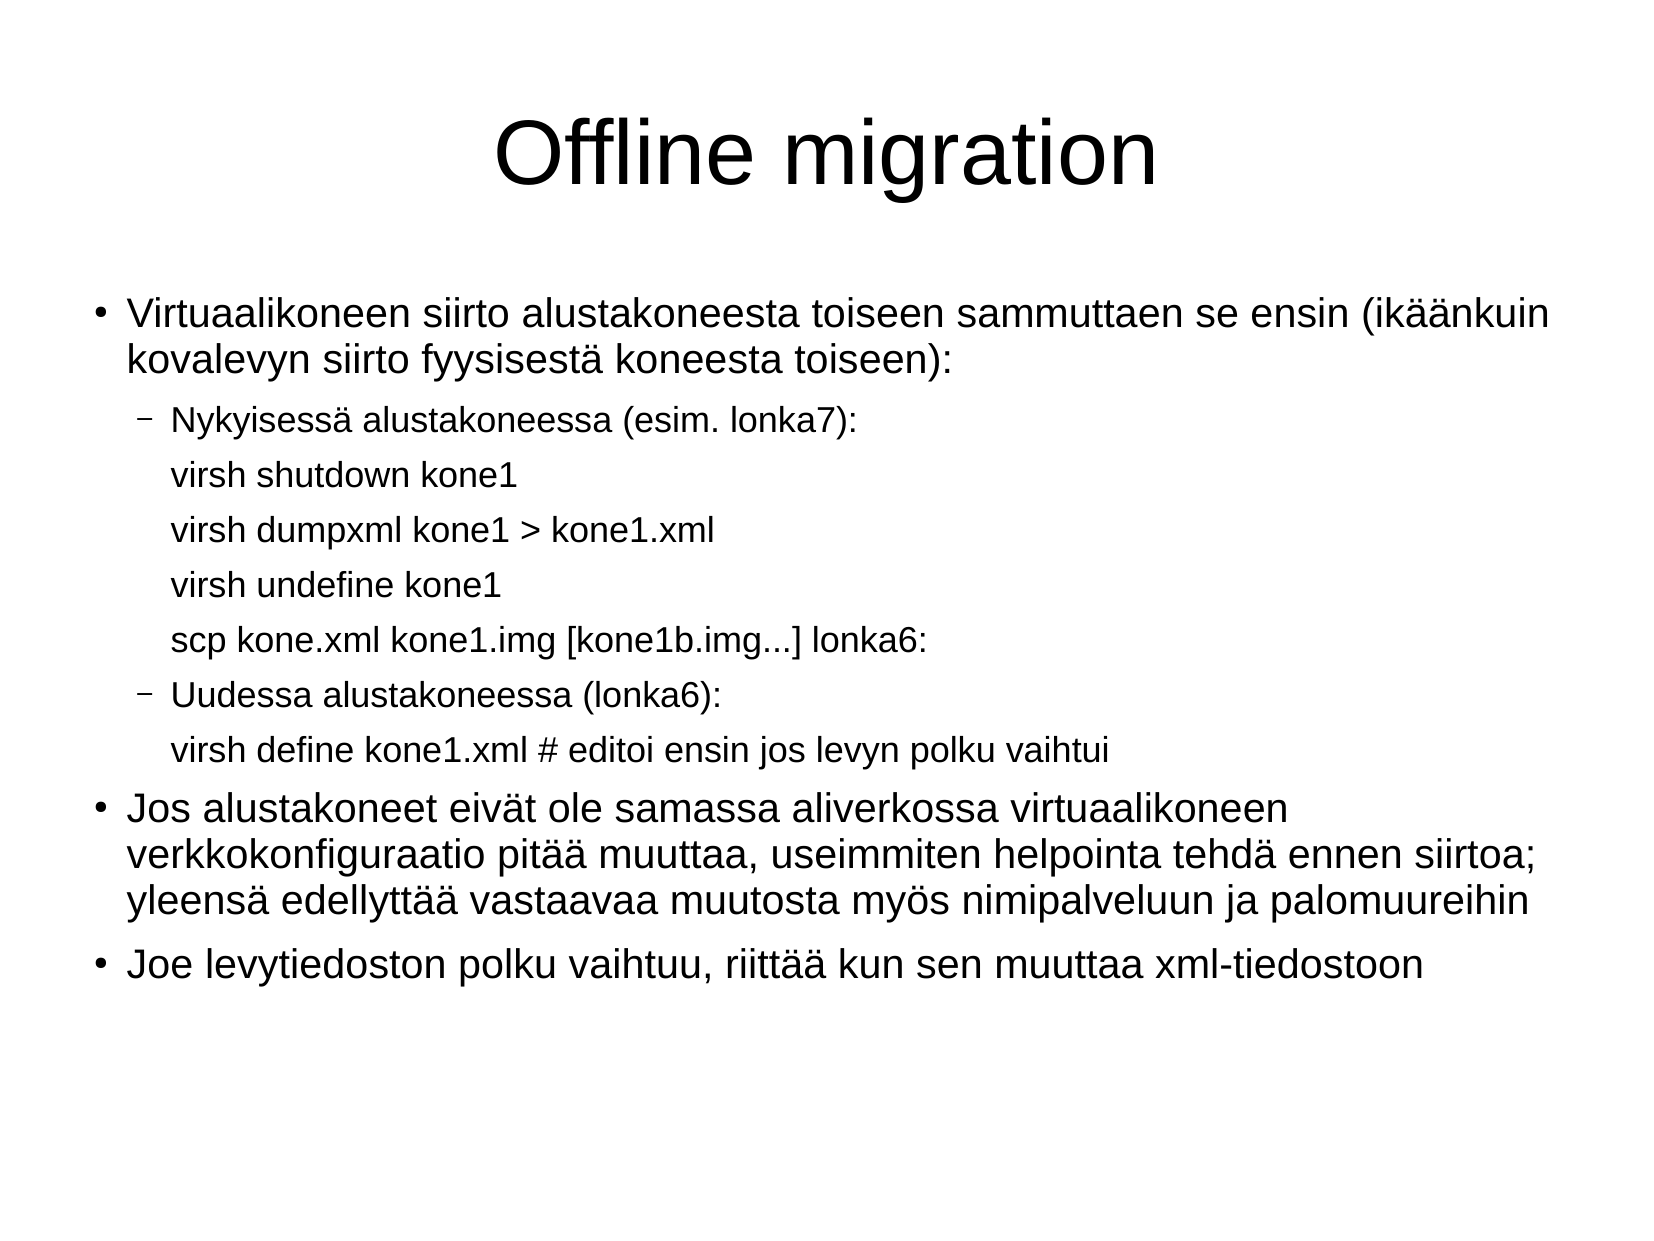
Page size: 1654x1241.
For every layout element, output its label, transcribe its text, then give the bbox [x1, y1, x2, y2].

list Virtuaalikoneen siirto alustakoneesta toiseen sammuttaen se ensin (ikäänkuin kovalevyn siirto fyysisestä koneesta toiseen): Nykyisessä alustakoneessa (esim. lonka7): virsh shutdown kone1 virsh dumpxml kone1 > kone1.xml virsh undefine kone1 scp kone.xml kone1.img [kone1b.img...] lonka6: Uudessa alustakoneessa (lonka6): virsh define kone1.xml # editoi ensin jos levyn polku vaihtui Jos alustakoneet eivät ole samassa aliverkossa virtuaalikoneen verkkokonfiguraatio pitää muuttaa, useimmiten helpointa tehdä ennen siirtoa; yleensä edellyttää vastaavaa muutosta myös nimipalveluun ja palomuureihin Joe levytiedoston polku vaihtuu, riittää kun sen muuttaa xml-tiedostoon [82, 290, 1571, 1010]
title Offline migration [82, 49, 1571, 257]
